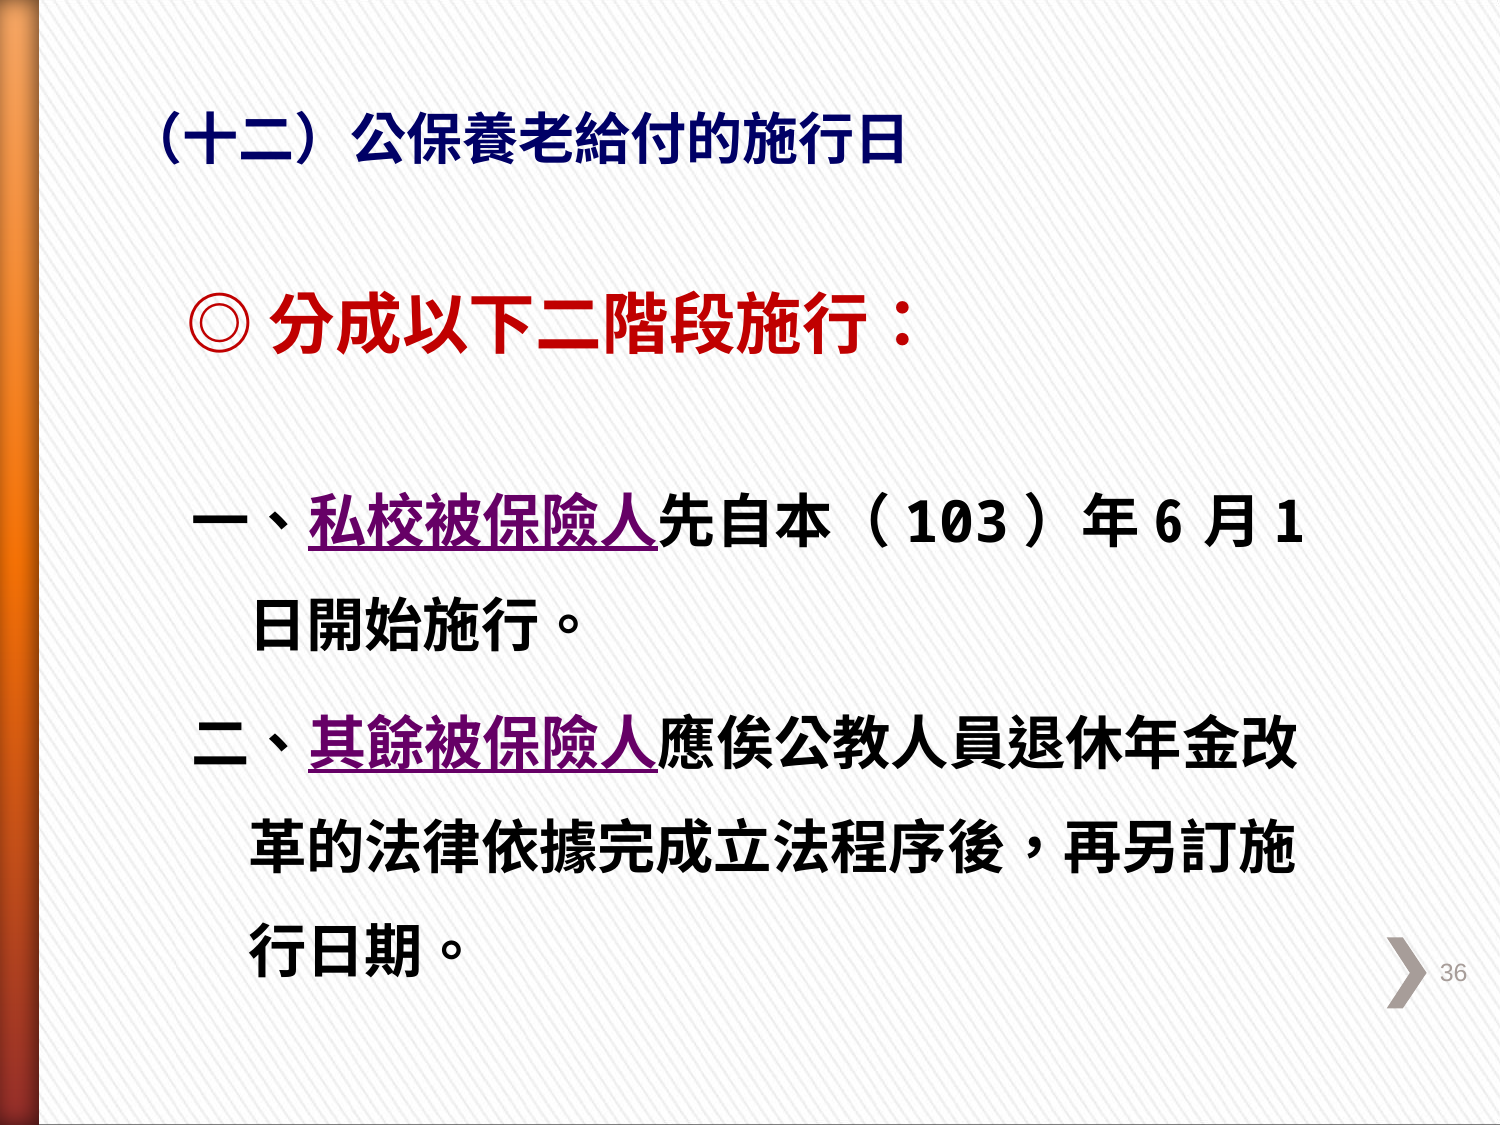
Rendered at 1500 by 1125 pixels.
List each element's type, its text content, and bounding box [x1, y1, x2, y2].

text_box （十二）公保養老給付的施行日 [112, 95, 1389, 179]
picture [0, 0, 1500, 1125]
list ◎分成以下二階段施行： [171, 237, 1140, 370]
text_box <編號> [1425, 941, 1488, 1002]
text_box 一、私校被保險人先自本（103）年6月1日開始施行。 二、其餘被保險人應俟公教人員退休年金改革的法律依據完成立法程序後，再另訂施行日期。 [177, 379, 1334, 971]
